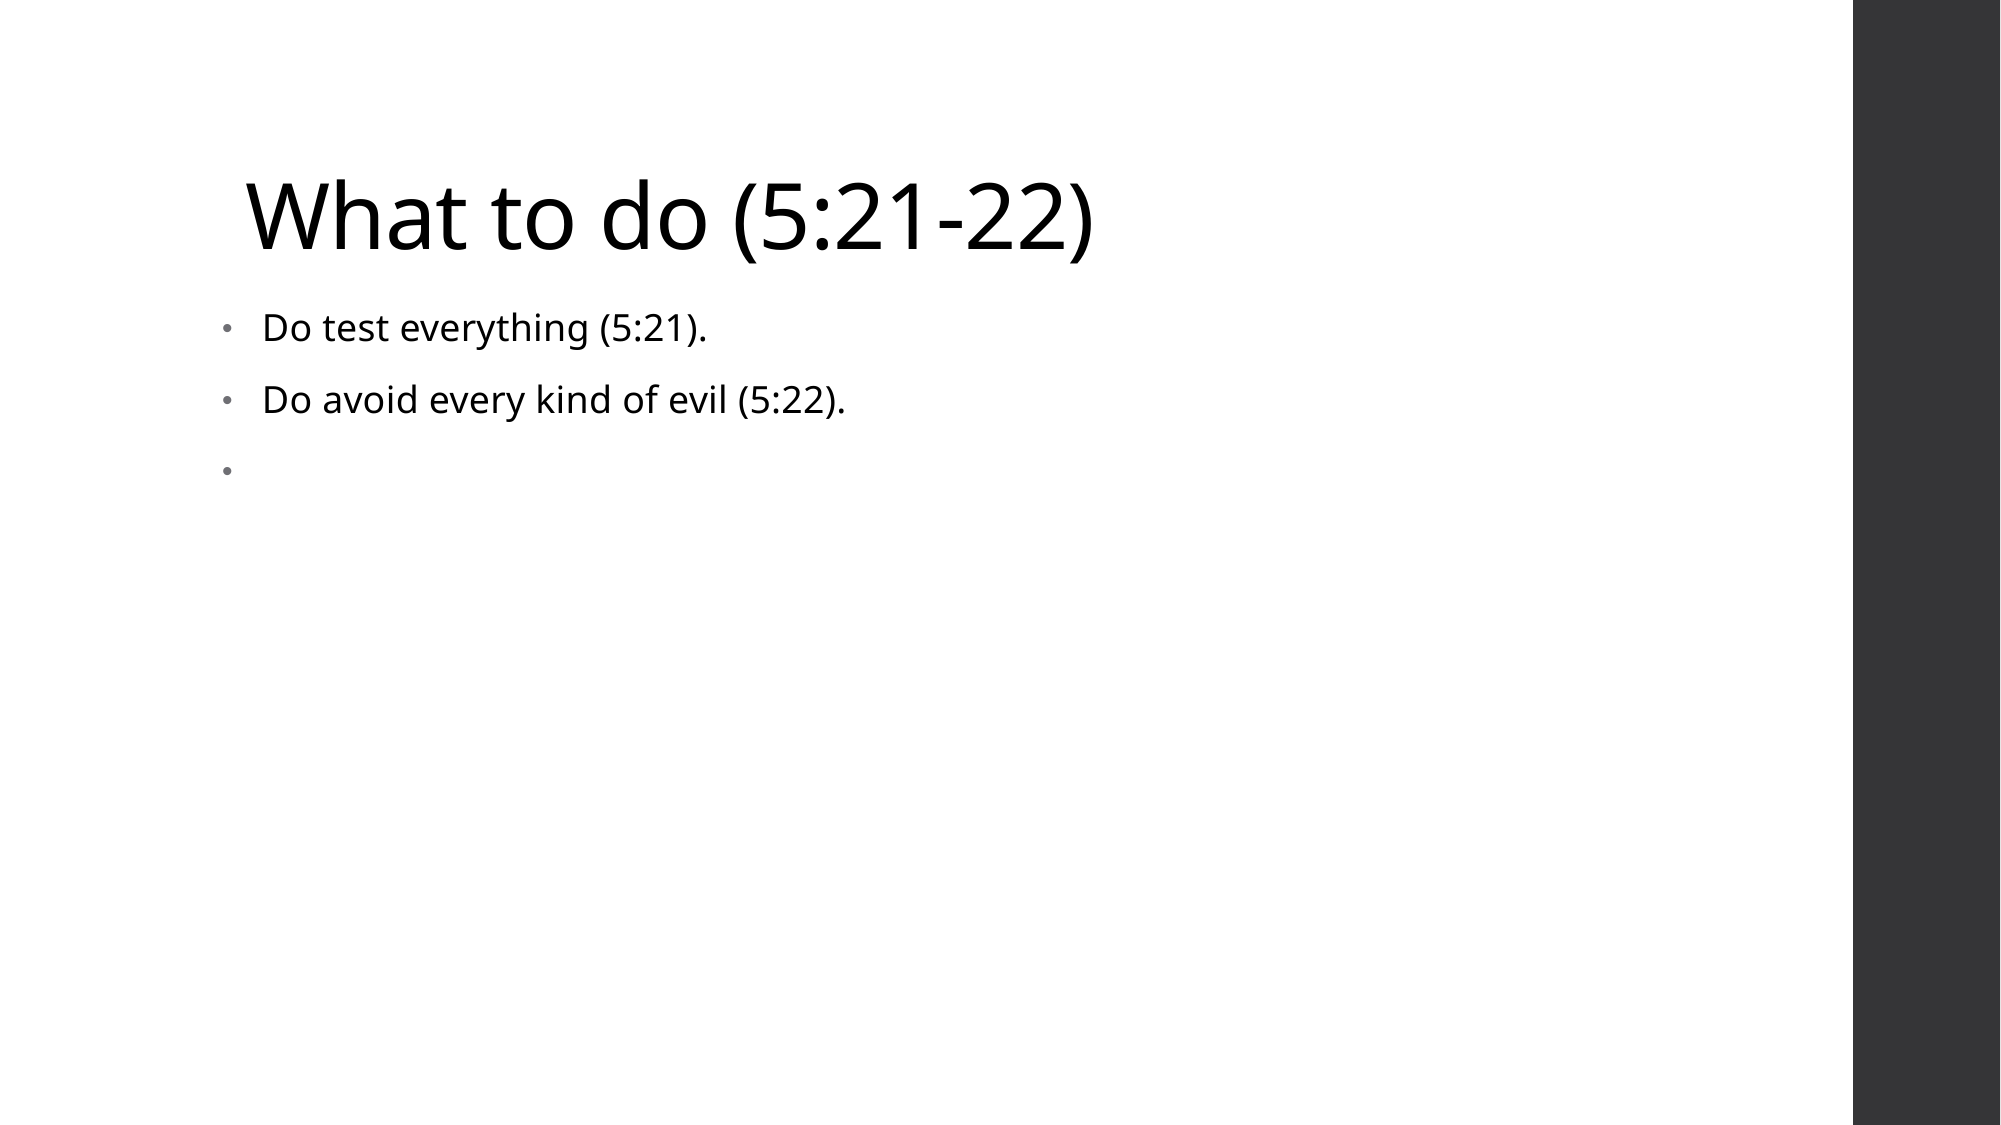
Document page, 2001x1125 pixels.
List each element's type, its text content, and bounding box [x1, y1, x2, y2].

title What to do (5:21-22) [206, 60, 1797, 278]
list Do test everything (5:21). Do avoid every kind of evil (5:22). [206, 299, 1617, 1014]
